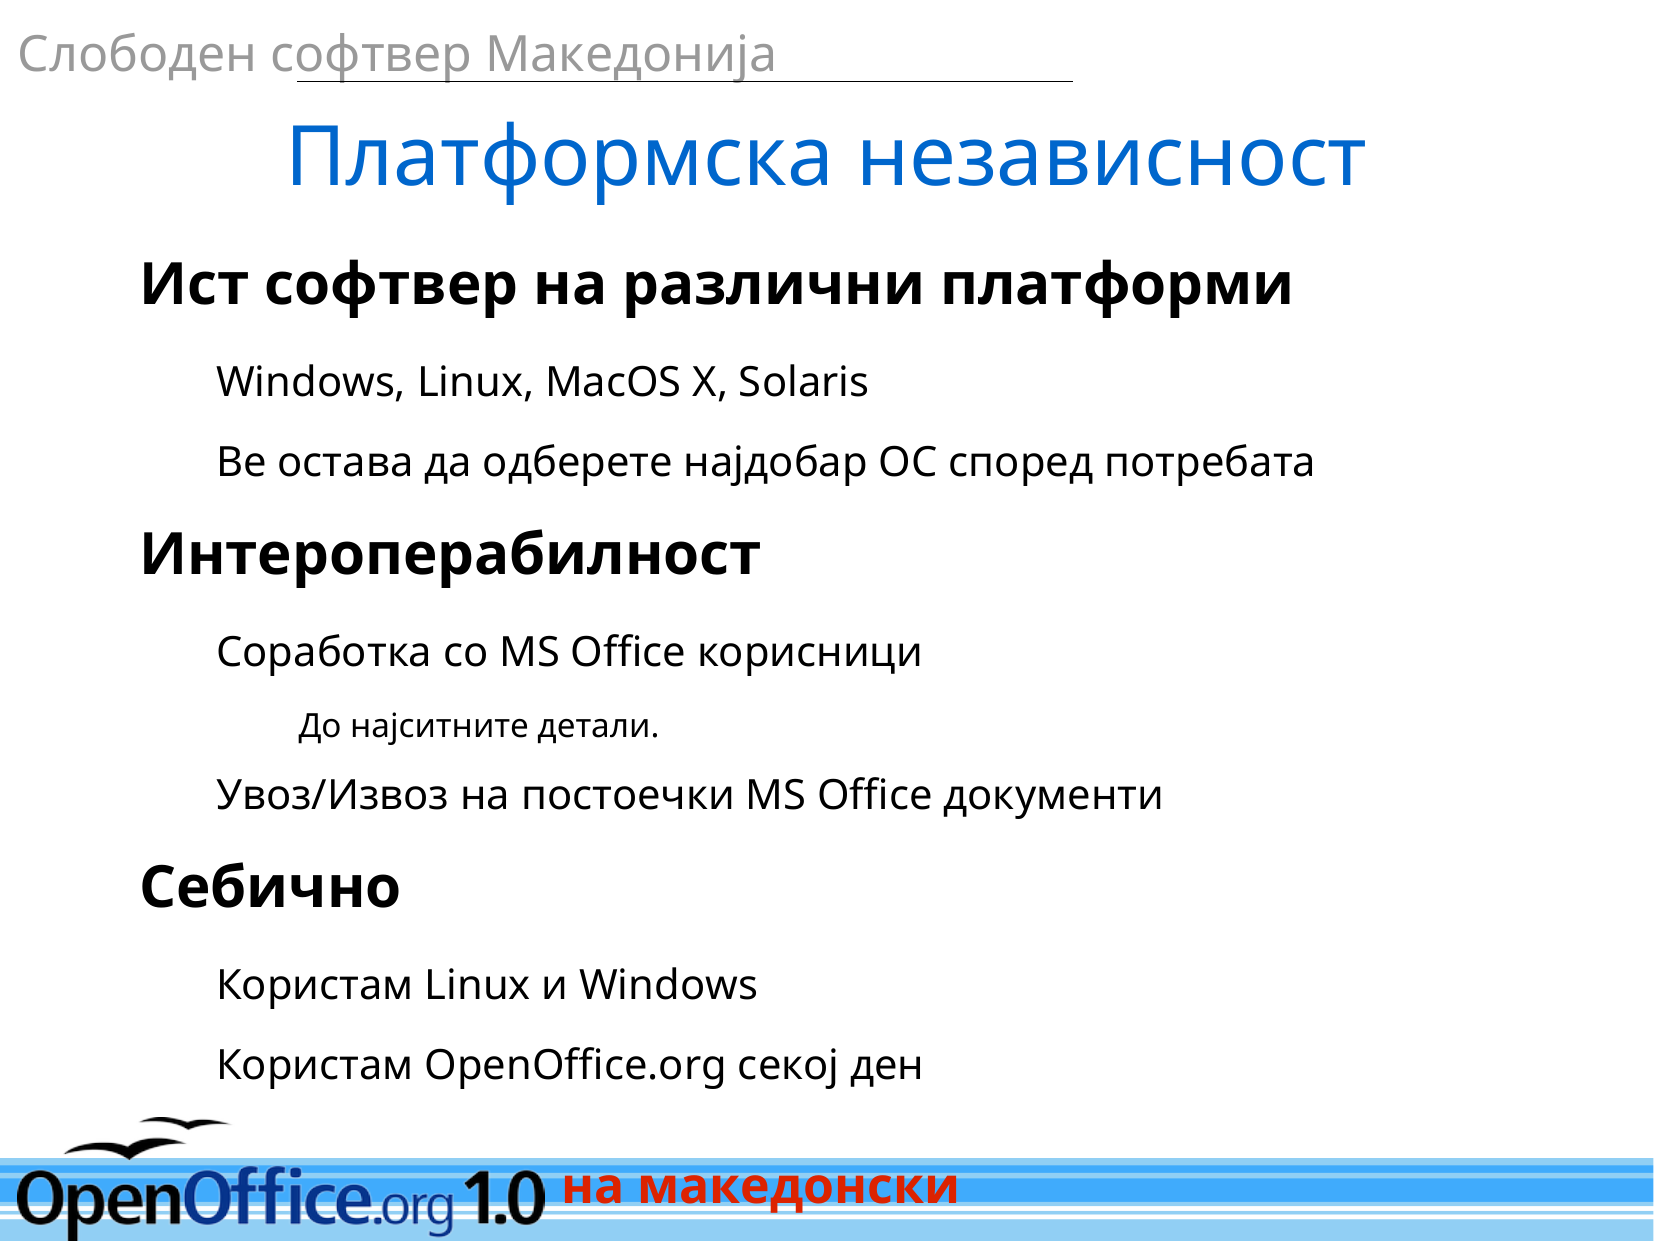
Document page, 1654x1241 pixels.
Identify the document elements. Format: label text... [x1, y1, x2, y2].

title Платформска независност [120, 49, 1533, 257]
picture [0, 1117, 1654, 1241]
list Ист софтвер на различни платформи Windows, Linux, MacOS X, Solaris Ве остава да одберете најдобар ОС според потребата Интероперабилност Соработка со MS Office корисници До најситните детали. Увоз/Извоз на постоечки MS Office документи Себично Користам Linux и Windows Користам OpenOffice.org секој ден [121, 242, 1534, 1103]
